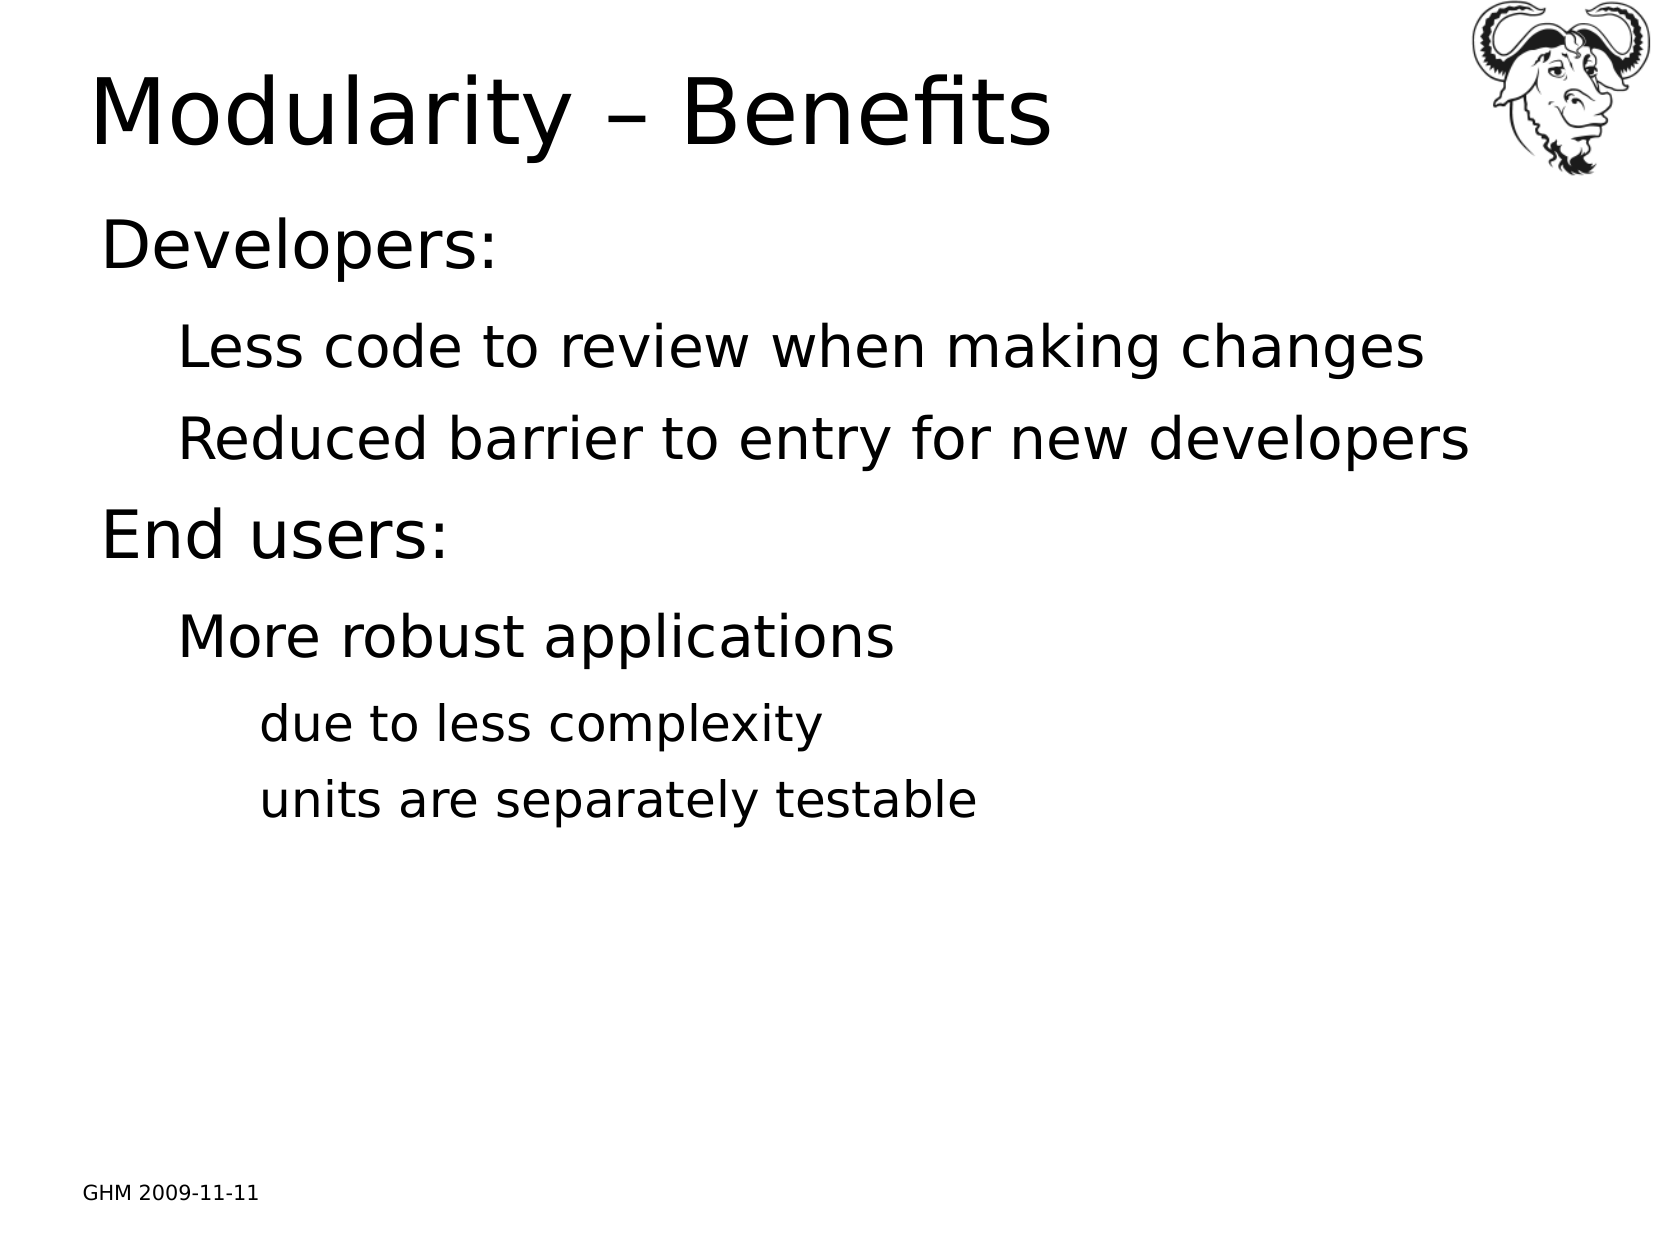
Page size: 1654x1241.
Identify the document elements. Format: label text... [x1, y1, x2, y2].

picture [1469, 0, 1654, 178]
title Modularity – Benefits [88, 56, 1388, 170]
list Developers: Less code to review when making changes Reduced barrier to entry for new developers End users: More robust applications due to less complexity units are separately testable [82, 206, 1571, 1137]
